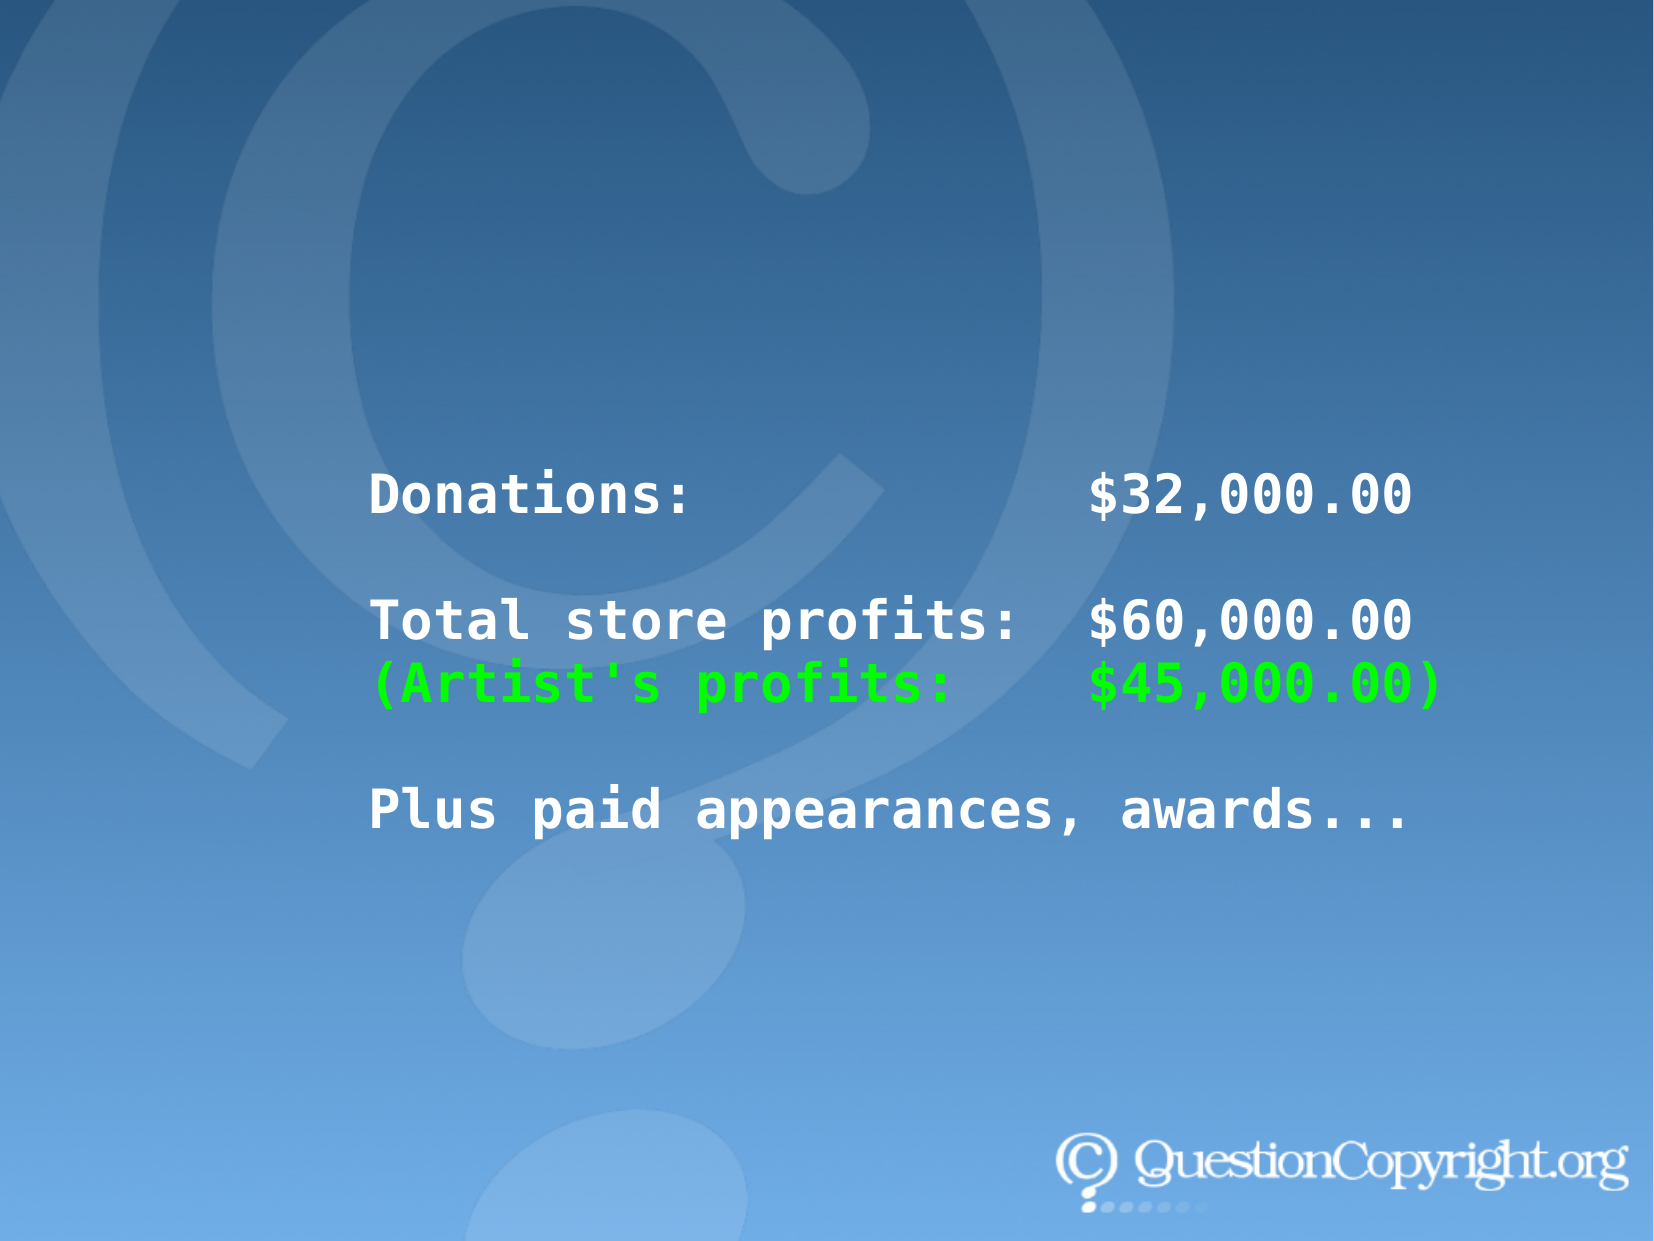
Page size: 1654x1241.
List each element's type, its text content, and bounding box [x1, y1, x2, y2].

text_box Donations: $32,000.00 Total store profits: $60,000.00 (Artist's profits: $45,000.00) Plus paid appearances, awards... [353, 455, 1464, 849]
picture [0, 0, 1654, 1241]
